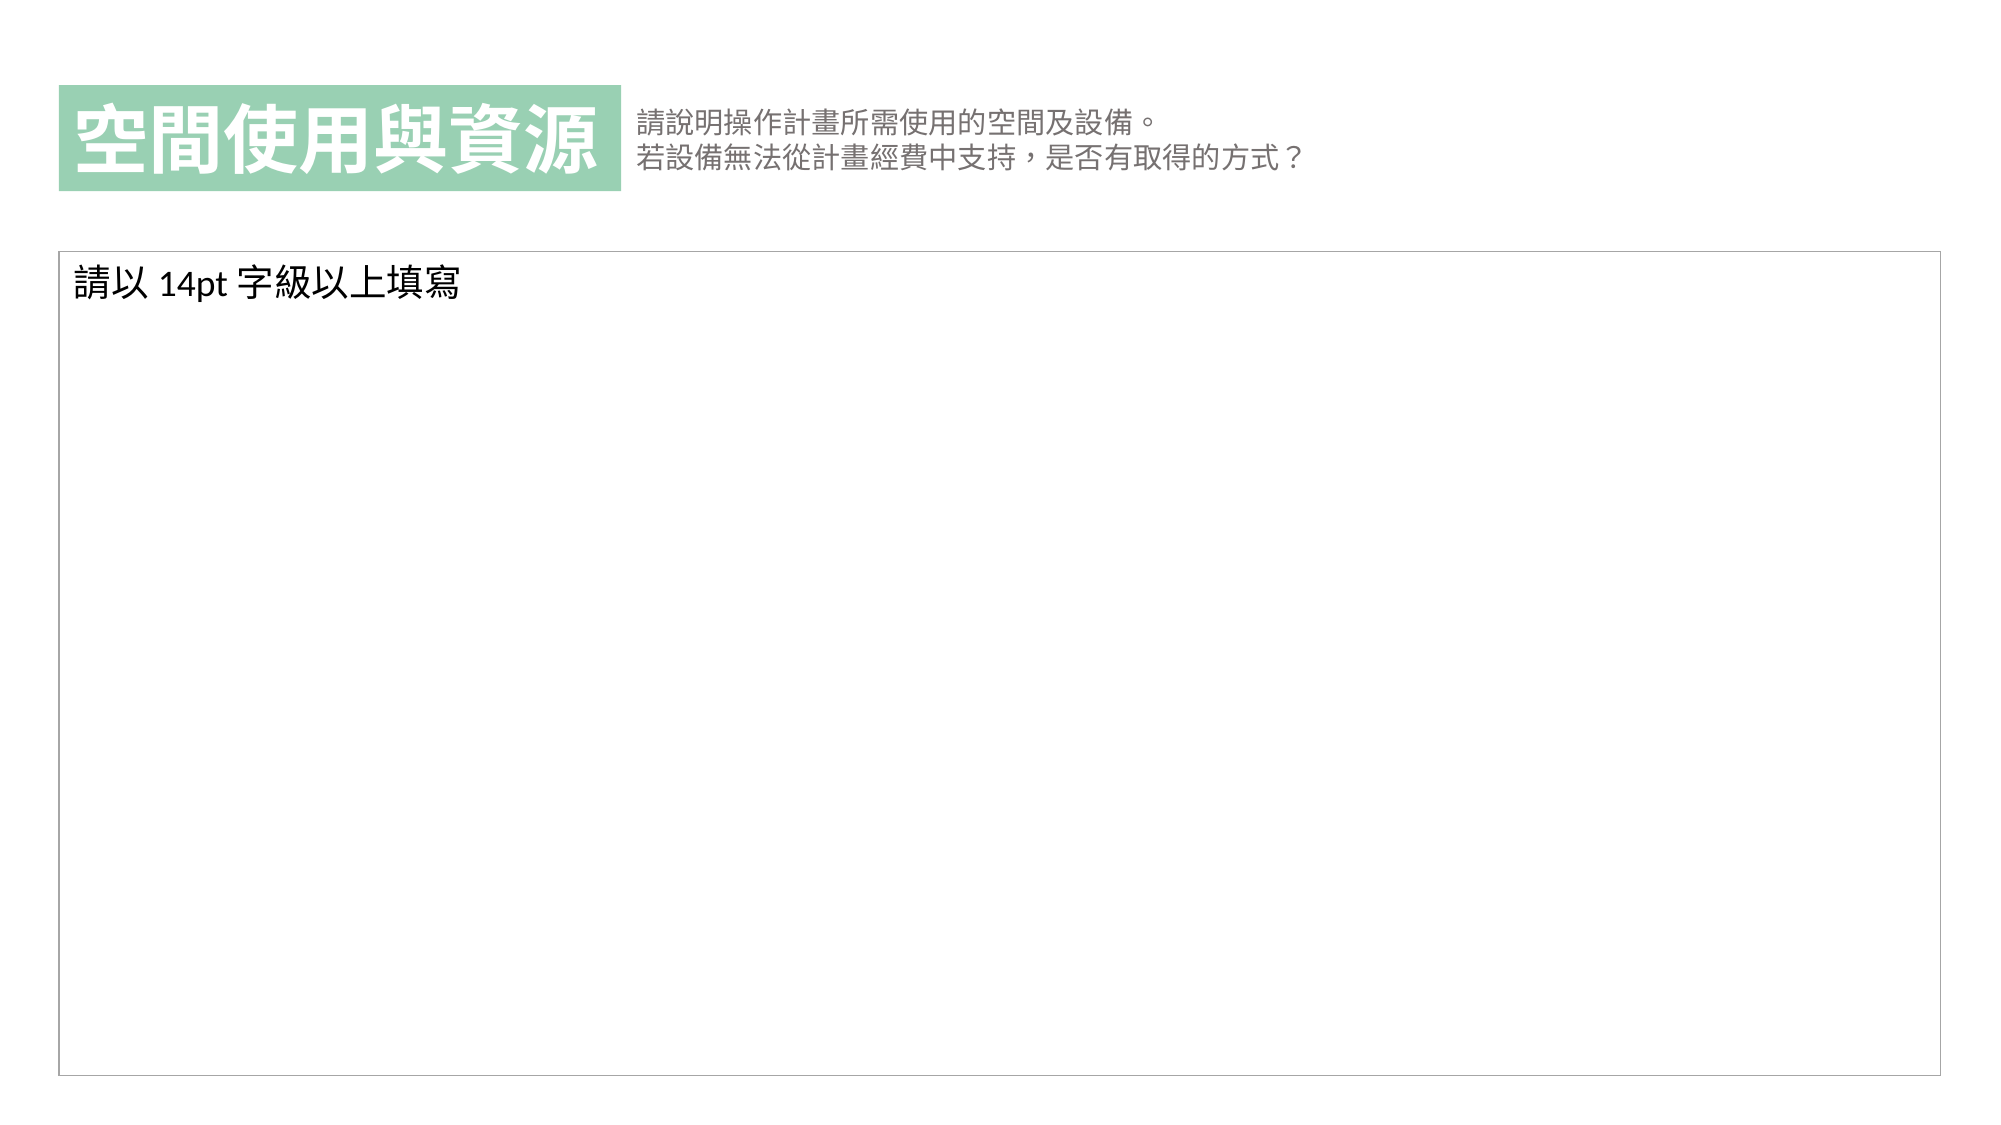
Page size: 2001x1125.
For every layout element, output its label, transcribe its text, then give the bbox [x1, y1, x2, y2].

text_box 請以14pt字級以上填寫 [58, 251, 1941, 1076]
text_box 請說明操作計畫所需使用的空間及設備。 若設備無法從計畫經費中支持，是否有取得的方式？ [622, 97, 1448, 183]
text_box 空間使用與資源 [58, 85, 622, 192]
